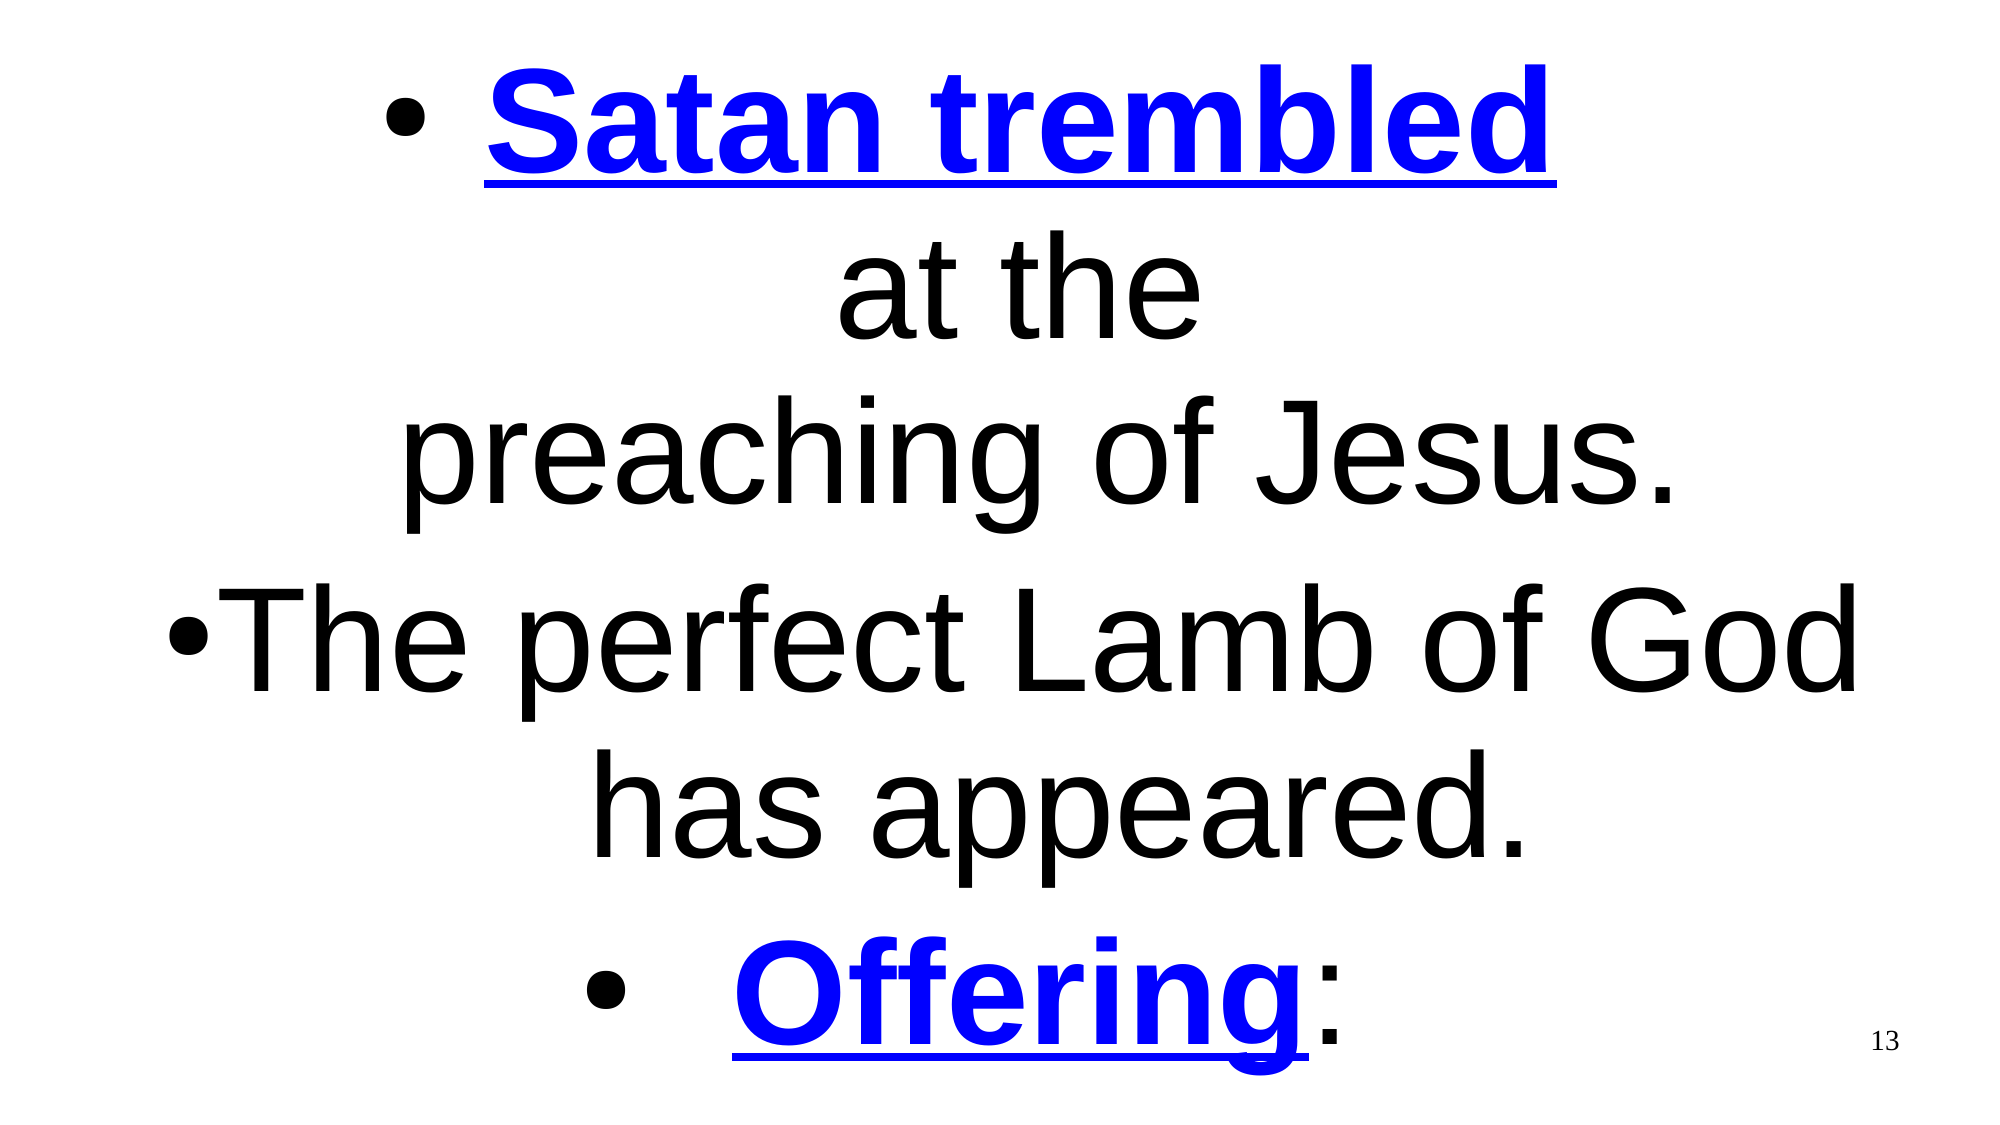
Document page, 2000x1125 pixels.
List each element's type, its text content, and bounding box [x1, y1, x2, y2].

list Satan trembled at the preaching of Jesus. The perfect Lamb of God has appeared. Offering: [37, 37, 1988, 1088]
